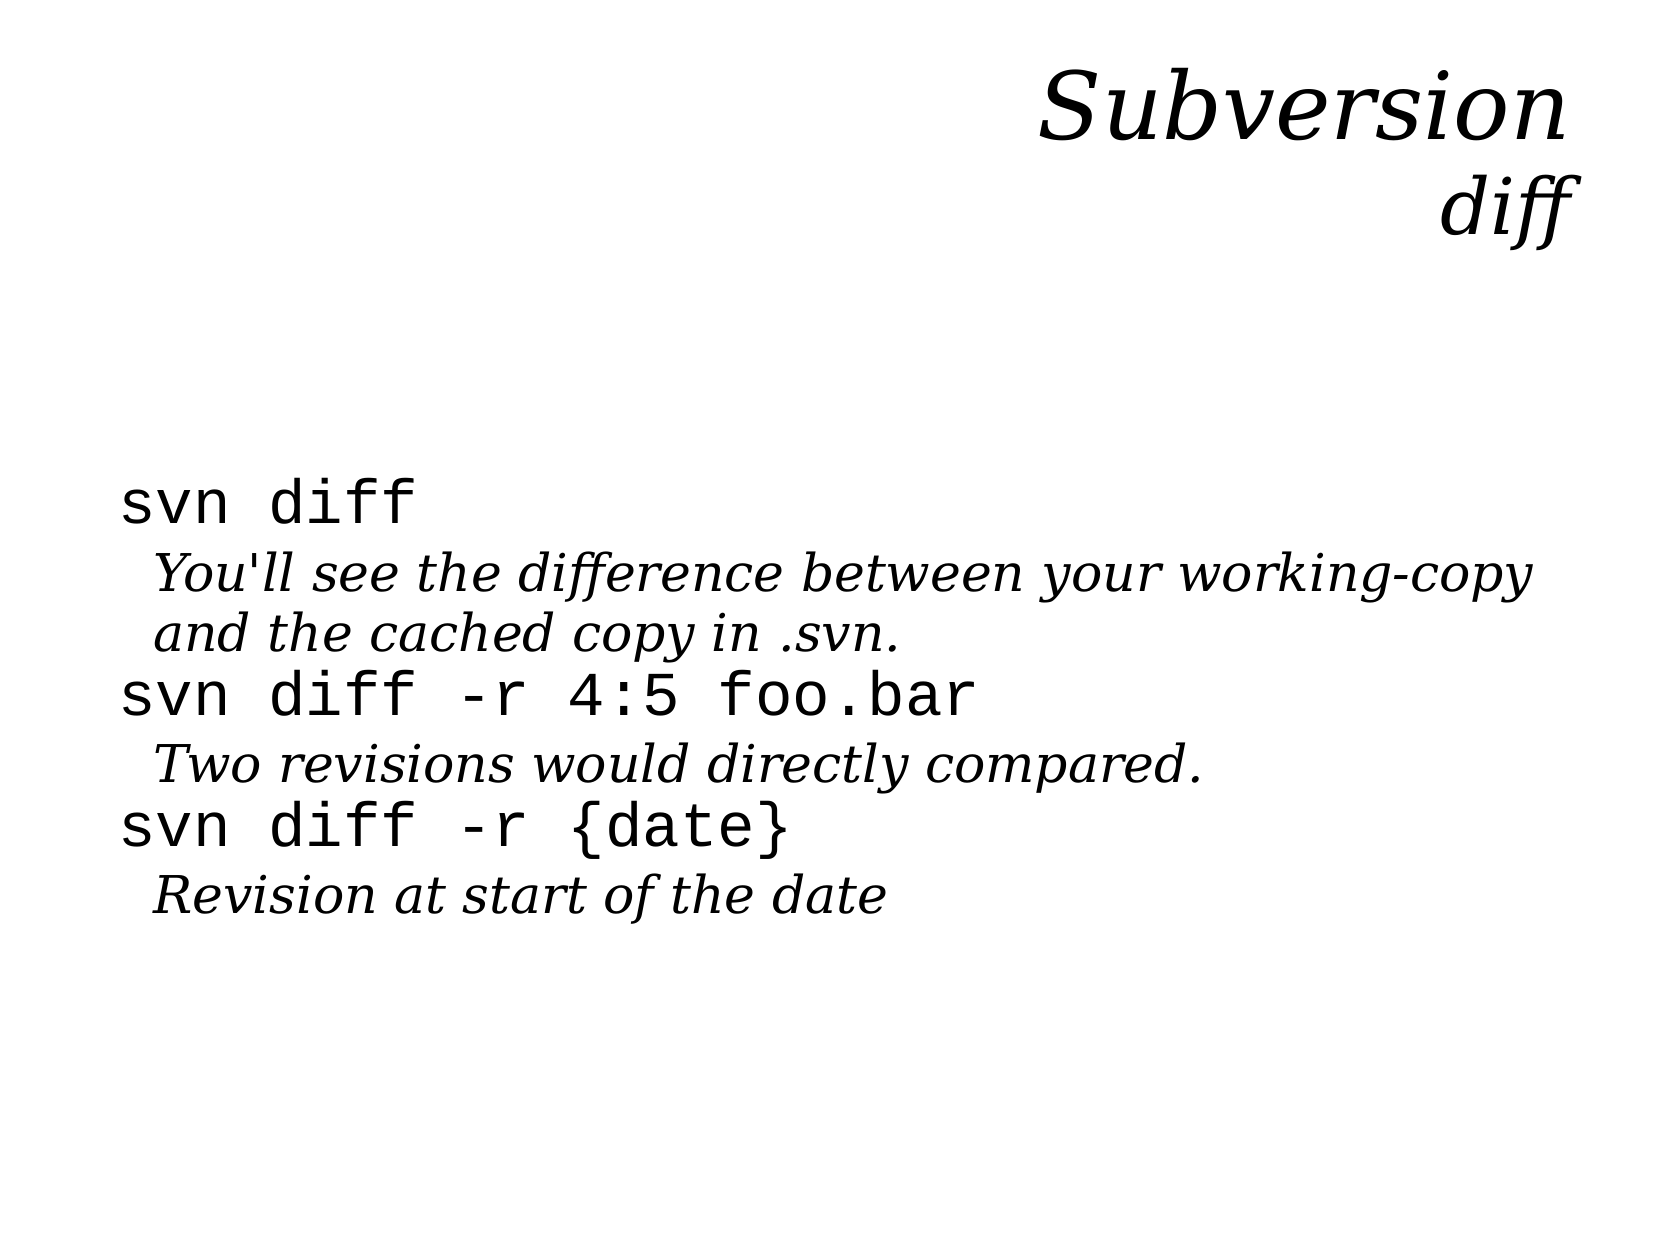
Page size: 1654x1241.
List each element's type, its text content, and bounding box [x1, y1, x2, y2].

title Subversion diff [82, 52, 1571, 254]
subtitle svn diff You'll see the difference between your working-copy and the cached copy in .svn. svn diff -r 4:5 foo.bar Two revisions would directly compared. svn diff -r {date} Revision at start of the date [82, 297, 1571, 1101]
